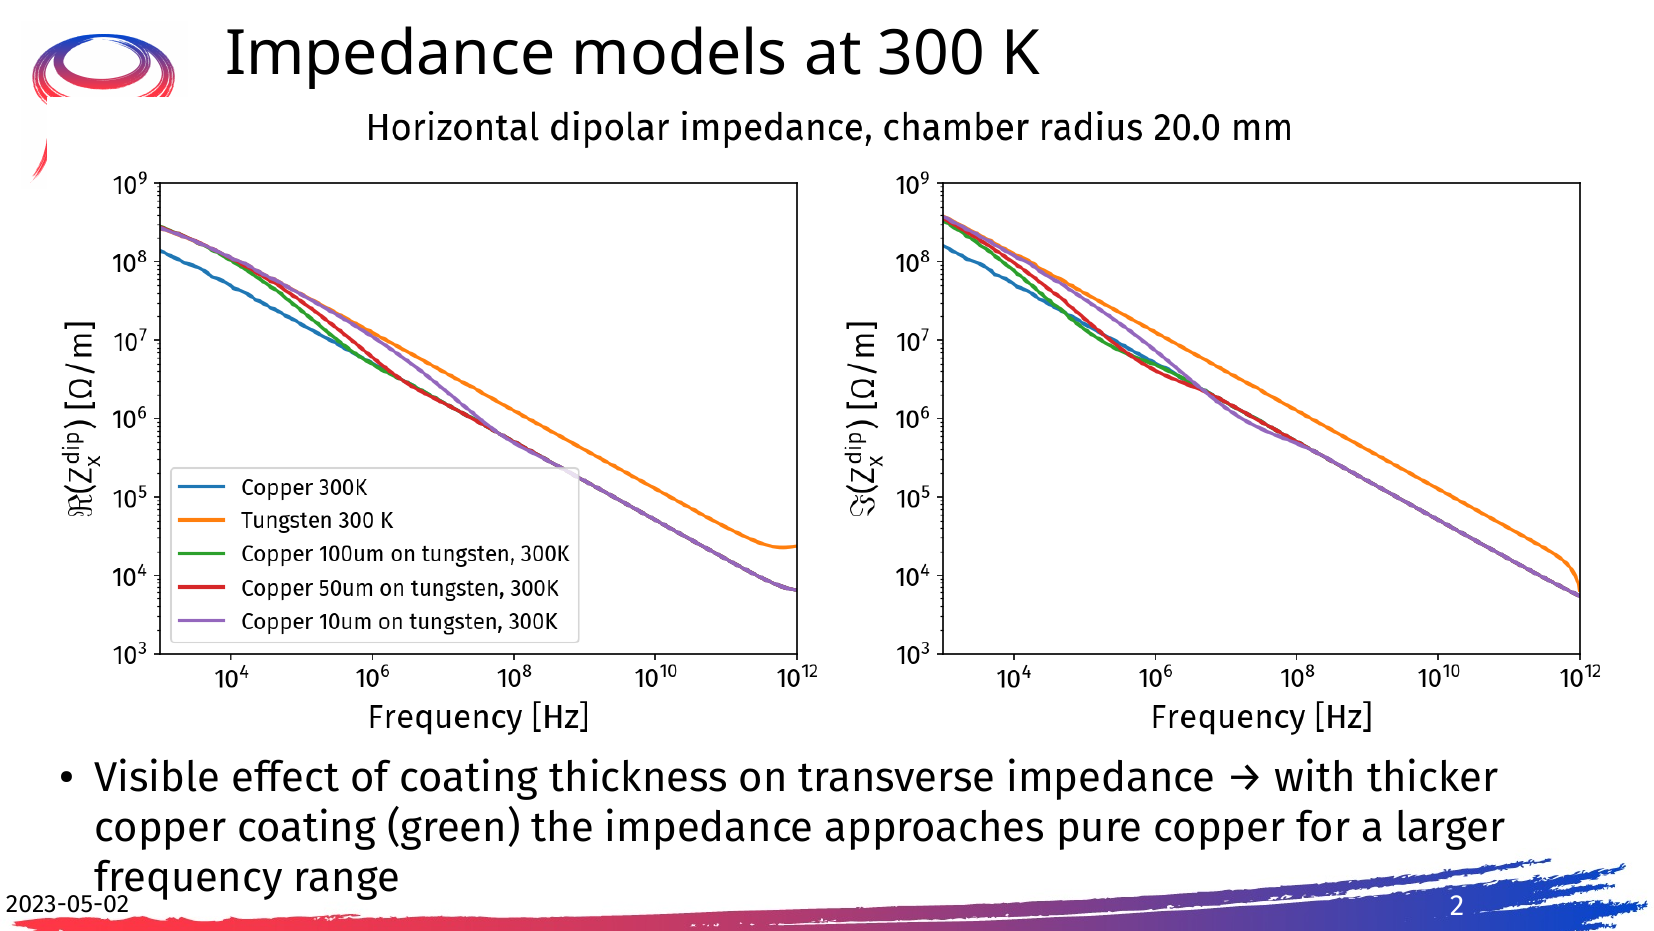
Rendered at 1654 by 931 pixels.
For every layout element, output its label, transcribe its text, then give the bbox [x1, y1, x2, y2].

picture [21, 21, 1614, 747]
title Impedance models at 300 K [225, 7, 1571, 97]
picture [0, 848, 1654, 931]
list Visible effect of coating thickness on transverse impedance → with thicker copper coating (green) the impedance approaches pure copper for a larger frequency range [23, 752, 1566, 823]
